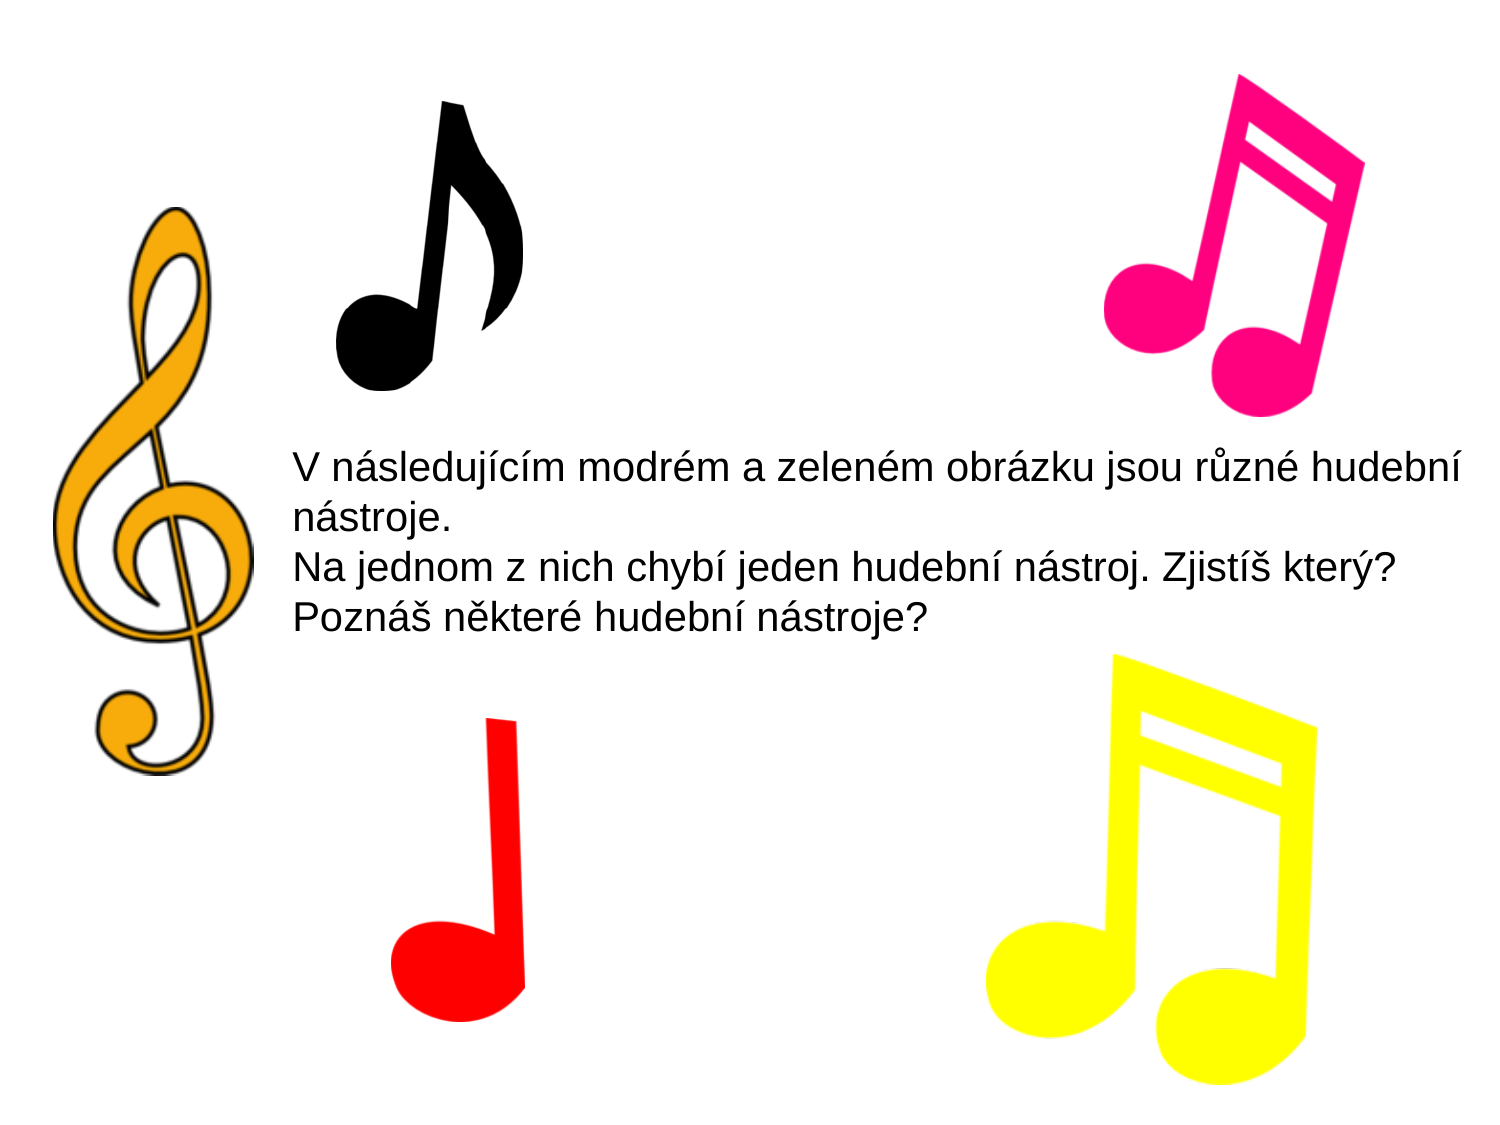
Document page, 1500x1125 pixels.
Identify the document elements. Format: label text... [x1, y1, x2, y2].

picture [336, 101, 523, 391]
picture [986, 654, 1317, 1085]
text_box V následujícím modrém a zeleném obrázku jsou různé hudební nástroje. Na jednom z nich chybí jeden hudební nástroj. Zjistíš který? Poznáš některé hudební nástroje? [277, 432, 1500, 649]
picture [1104, 74, 1365, 417]
picture [53, 207, 254, 777]
picture [391, 718, 525, 1022]
